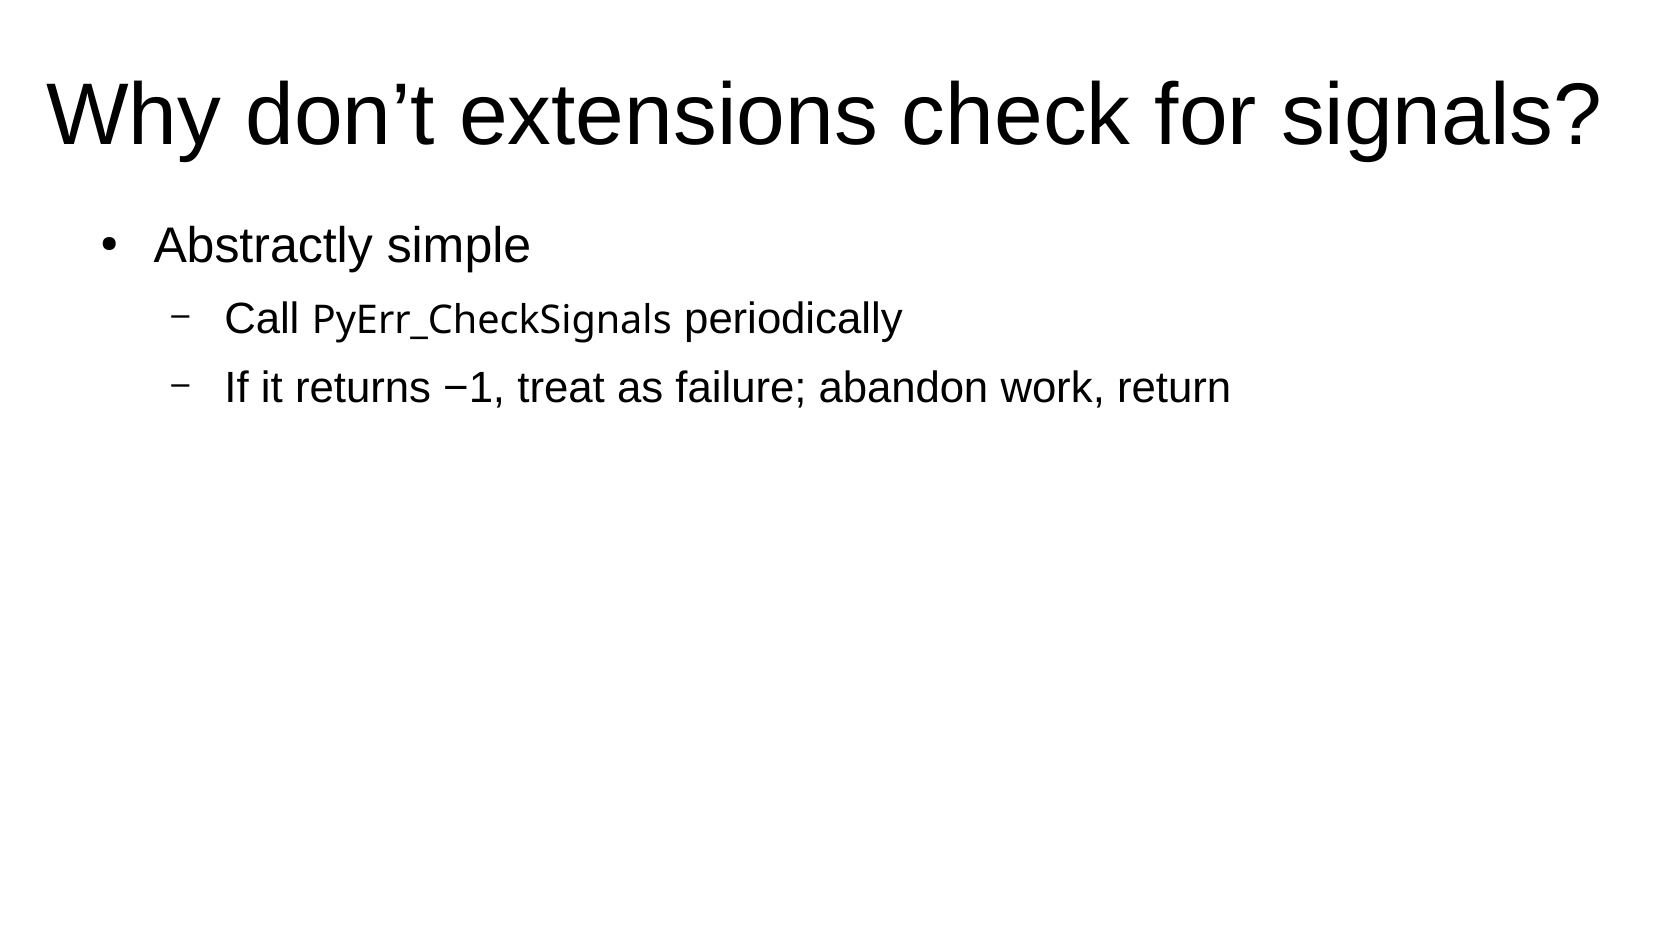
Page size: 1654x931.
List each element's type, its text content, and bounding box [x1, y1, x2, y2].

list Abstractly simple Call PyErr_CheckSignals periodically If it returns −1, treat as failure; abandon work, return [82, 217, 1571, 900]
title Why don’t extensions check for signals? [0, 37, 1651, 193]
